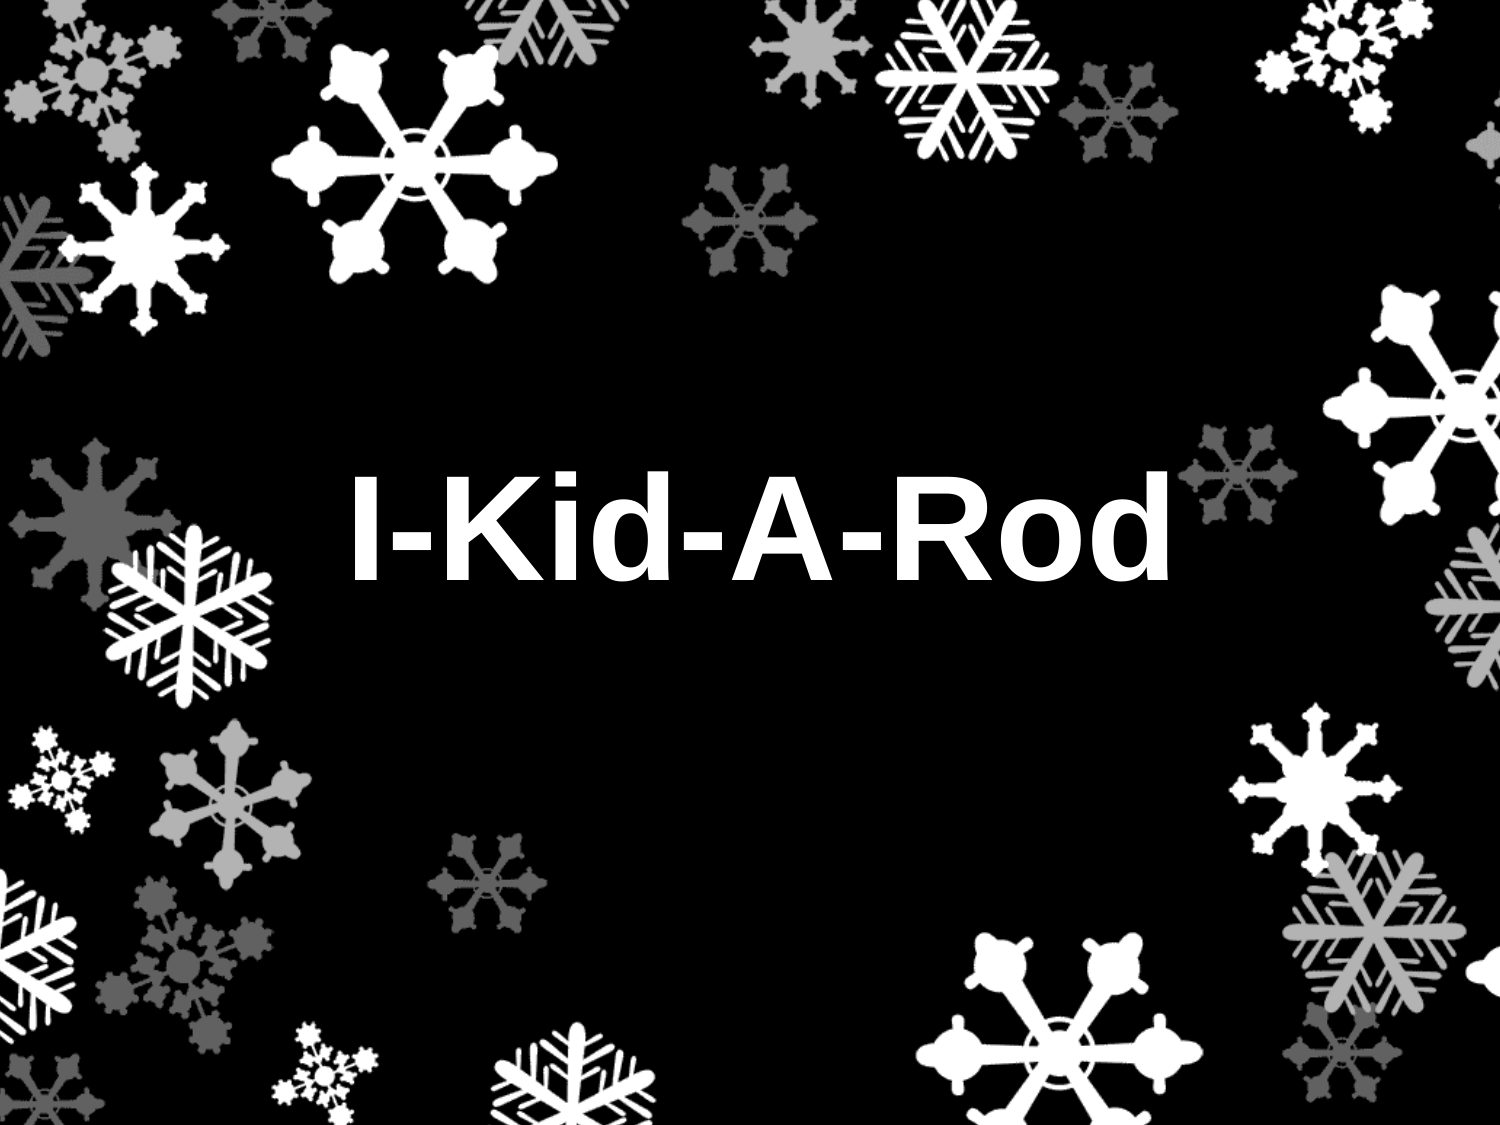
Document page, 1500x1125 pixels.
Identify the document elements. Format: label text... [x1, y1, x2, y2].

title I-Kid-A-Rod [125, 412, 1401, 629]
